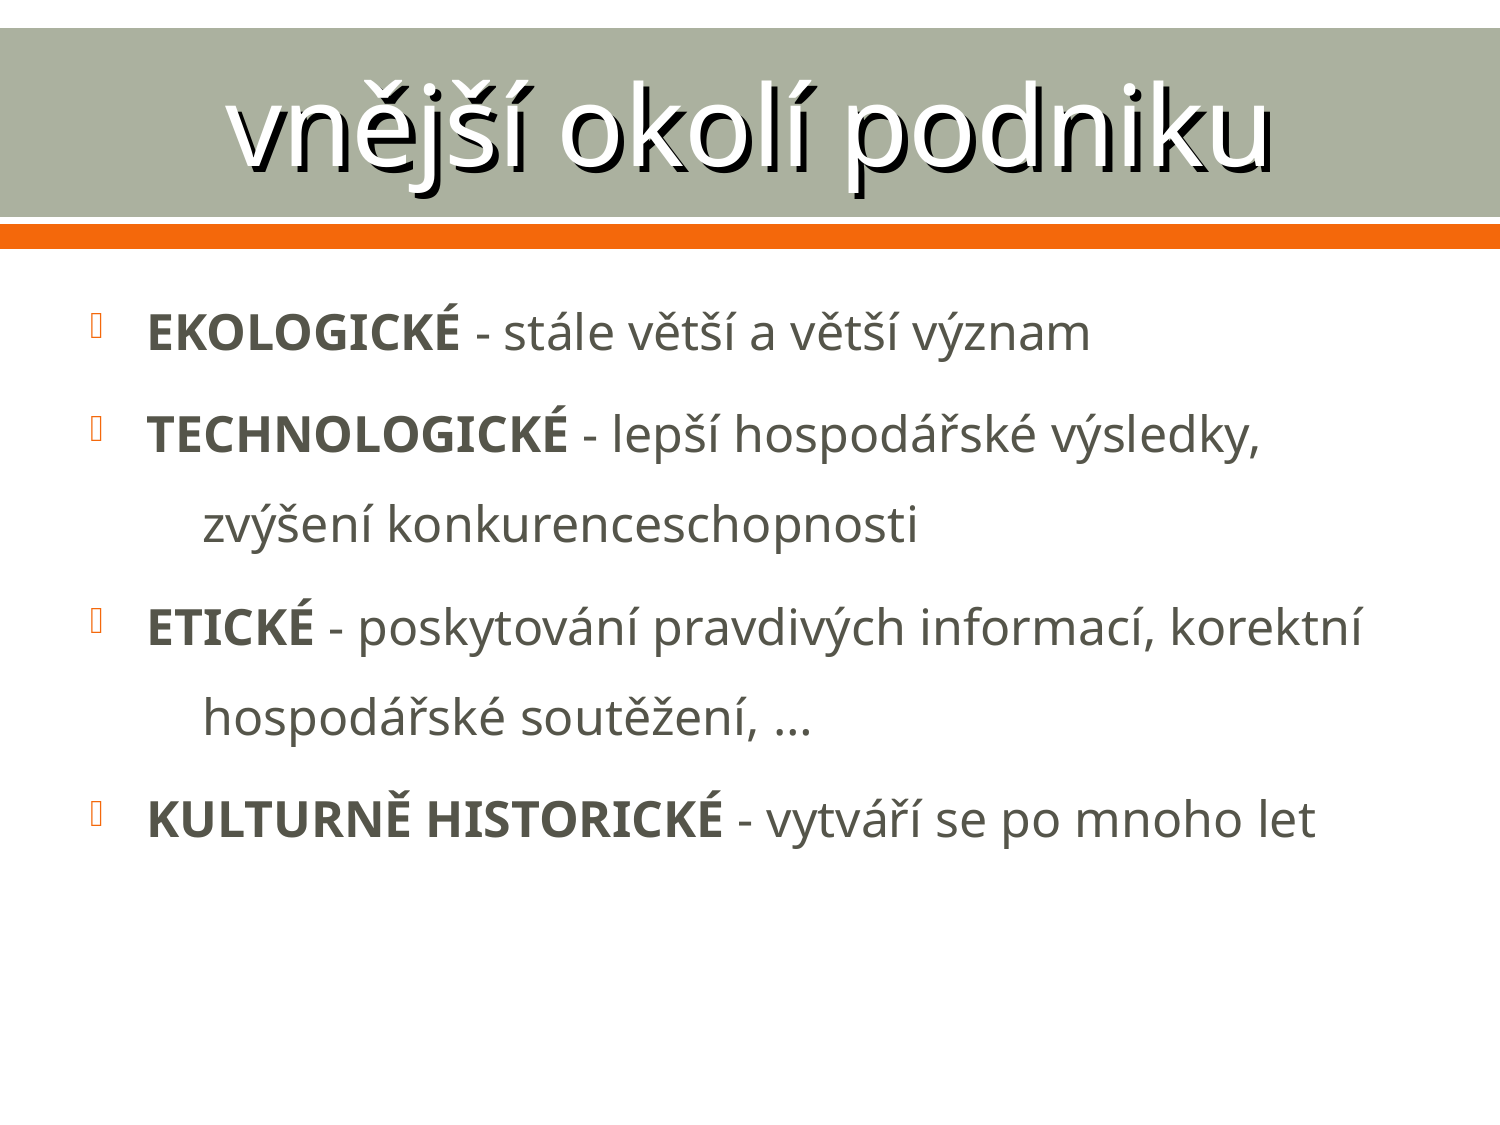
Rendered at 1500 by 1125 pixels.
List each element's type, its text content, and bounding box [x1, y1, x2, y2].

list EKOLOGICKÉ - stále větší a větší význam TECHNOLOGICKÉ - lepší hospodářské výsledky, zvýšení konkurenceschopnosti ETICKÉ - poskytování pravdivých informací, korektní hospodářské soutěžení, … KULTURNĚ HISTORICKÉ - vytváří se po mnoho let [75, 262, 1426, 1005]
title vnější okolí podniku [75, 29, 1426, 213]
